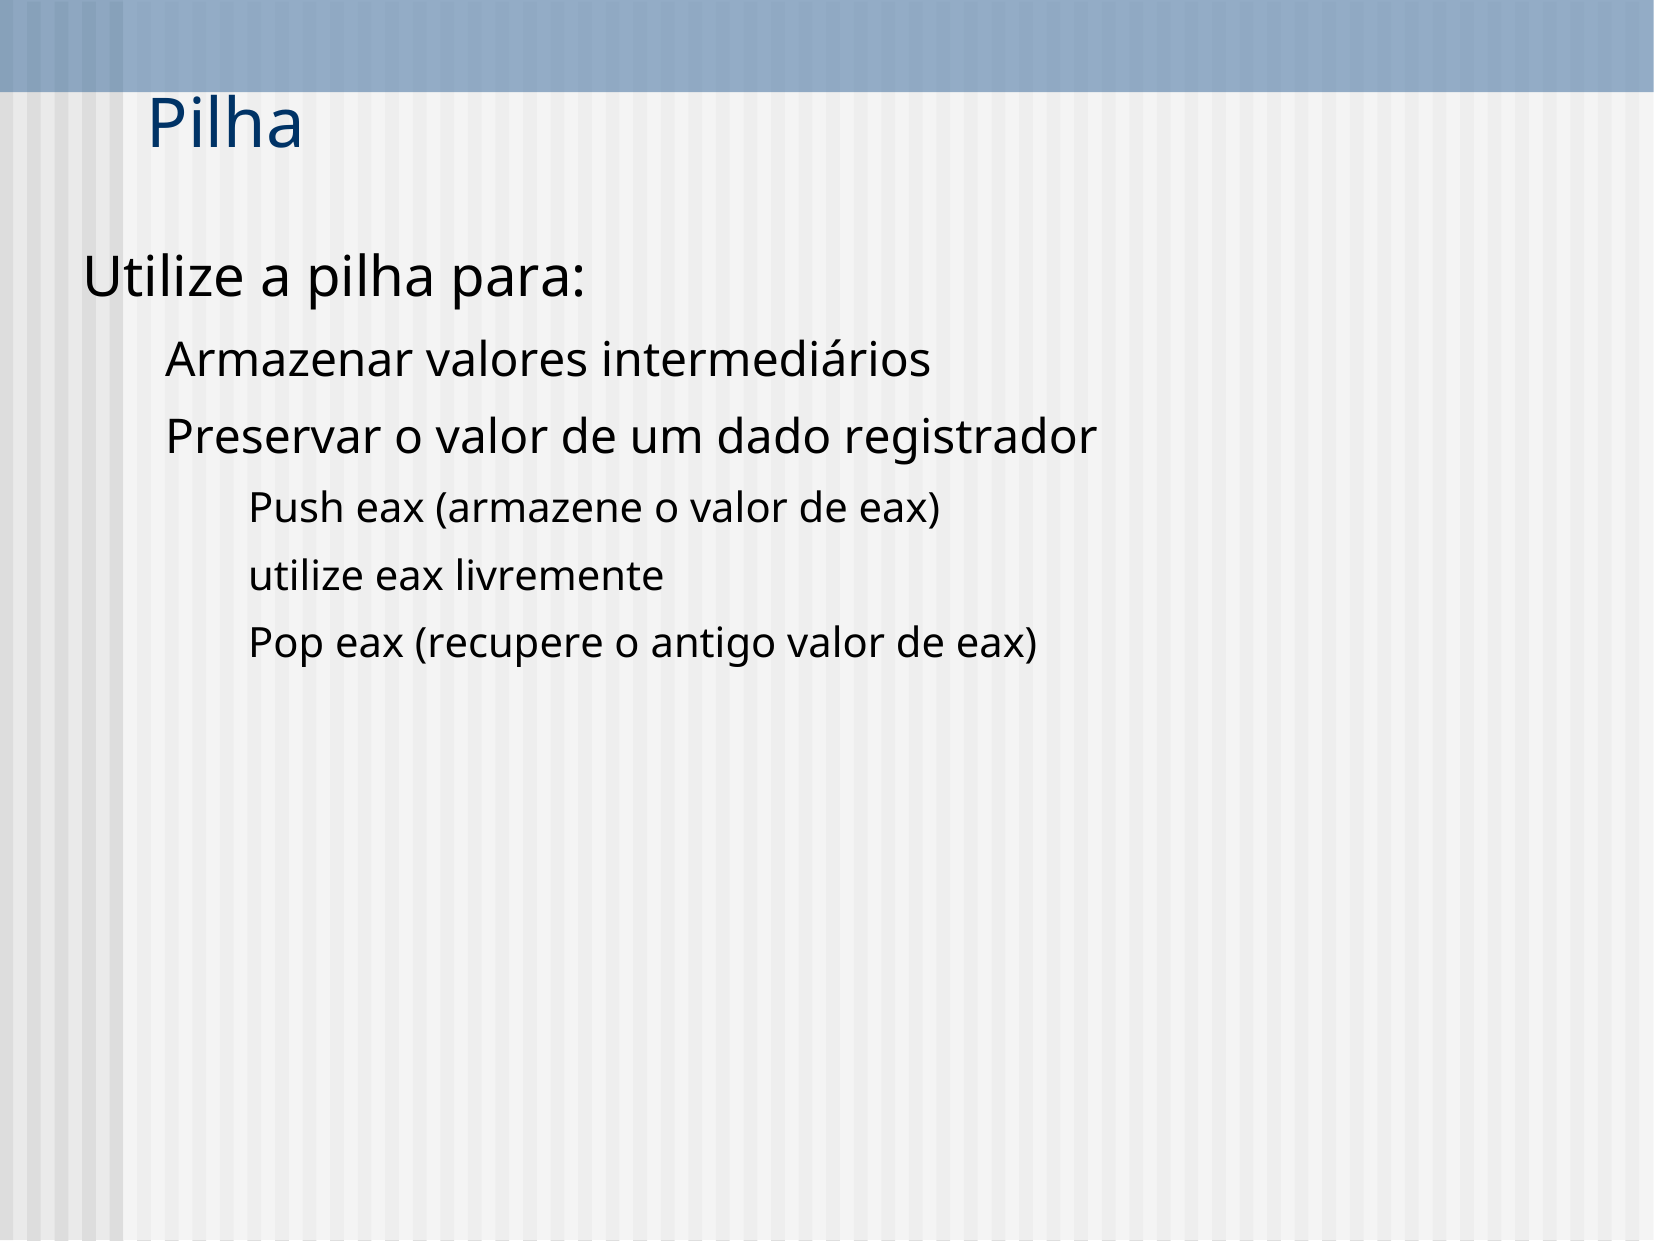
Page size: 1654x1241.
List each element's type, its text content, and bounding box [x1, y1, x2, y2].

title Pilha [146, 36, 1536, 204]
list Utilize a pilha para: Armazenar valores intermediários Preservar o valor de um dado registrador Push eax (armazene o valor de eax) utilize eax livremente Pop eax (recupere o antigo valor de eax) [82, 236, 1571, 1094]
